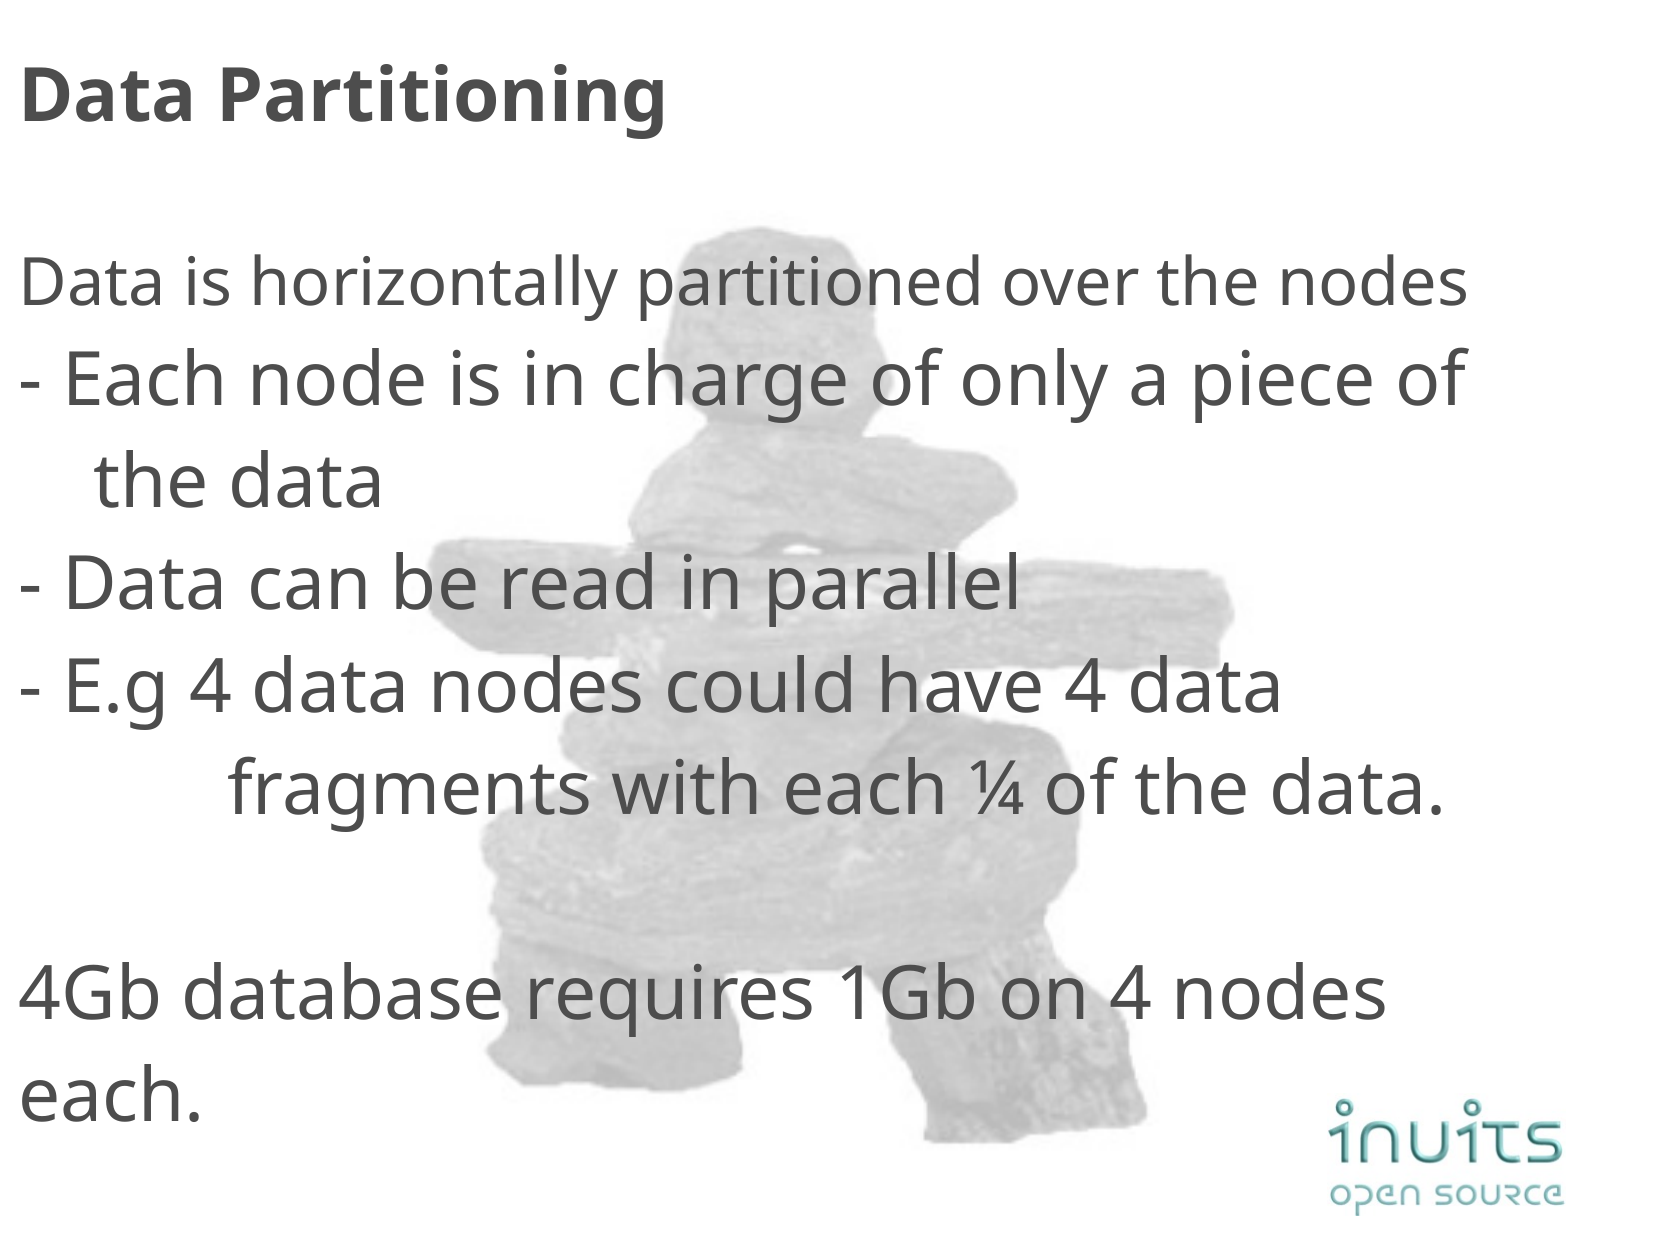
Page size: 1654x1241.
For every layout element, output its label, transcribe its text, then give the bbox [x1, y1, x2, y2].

text_box Data Partitioning Data is horizontally partitioned over the nodes - Each node is in charge of only a piece of the data - Data can be read in parallel - E.g 4 data nodes could have 4 data fragments with each ¼ of the data. 4Gb database requires 1Gb on 4 nodes each. [3, 33, 1614, 1241]
